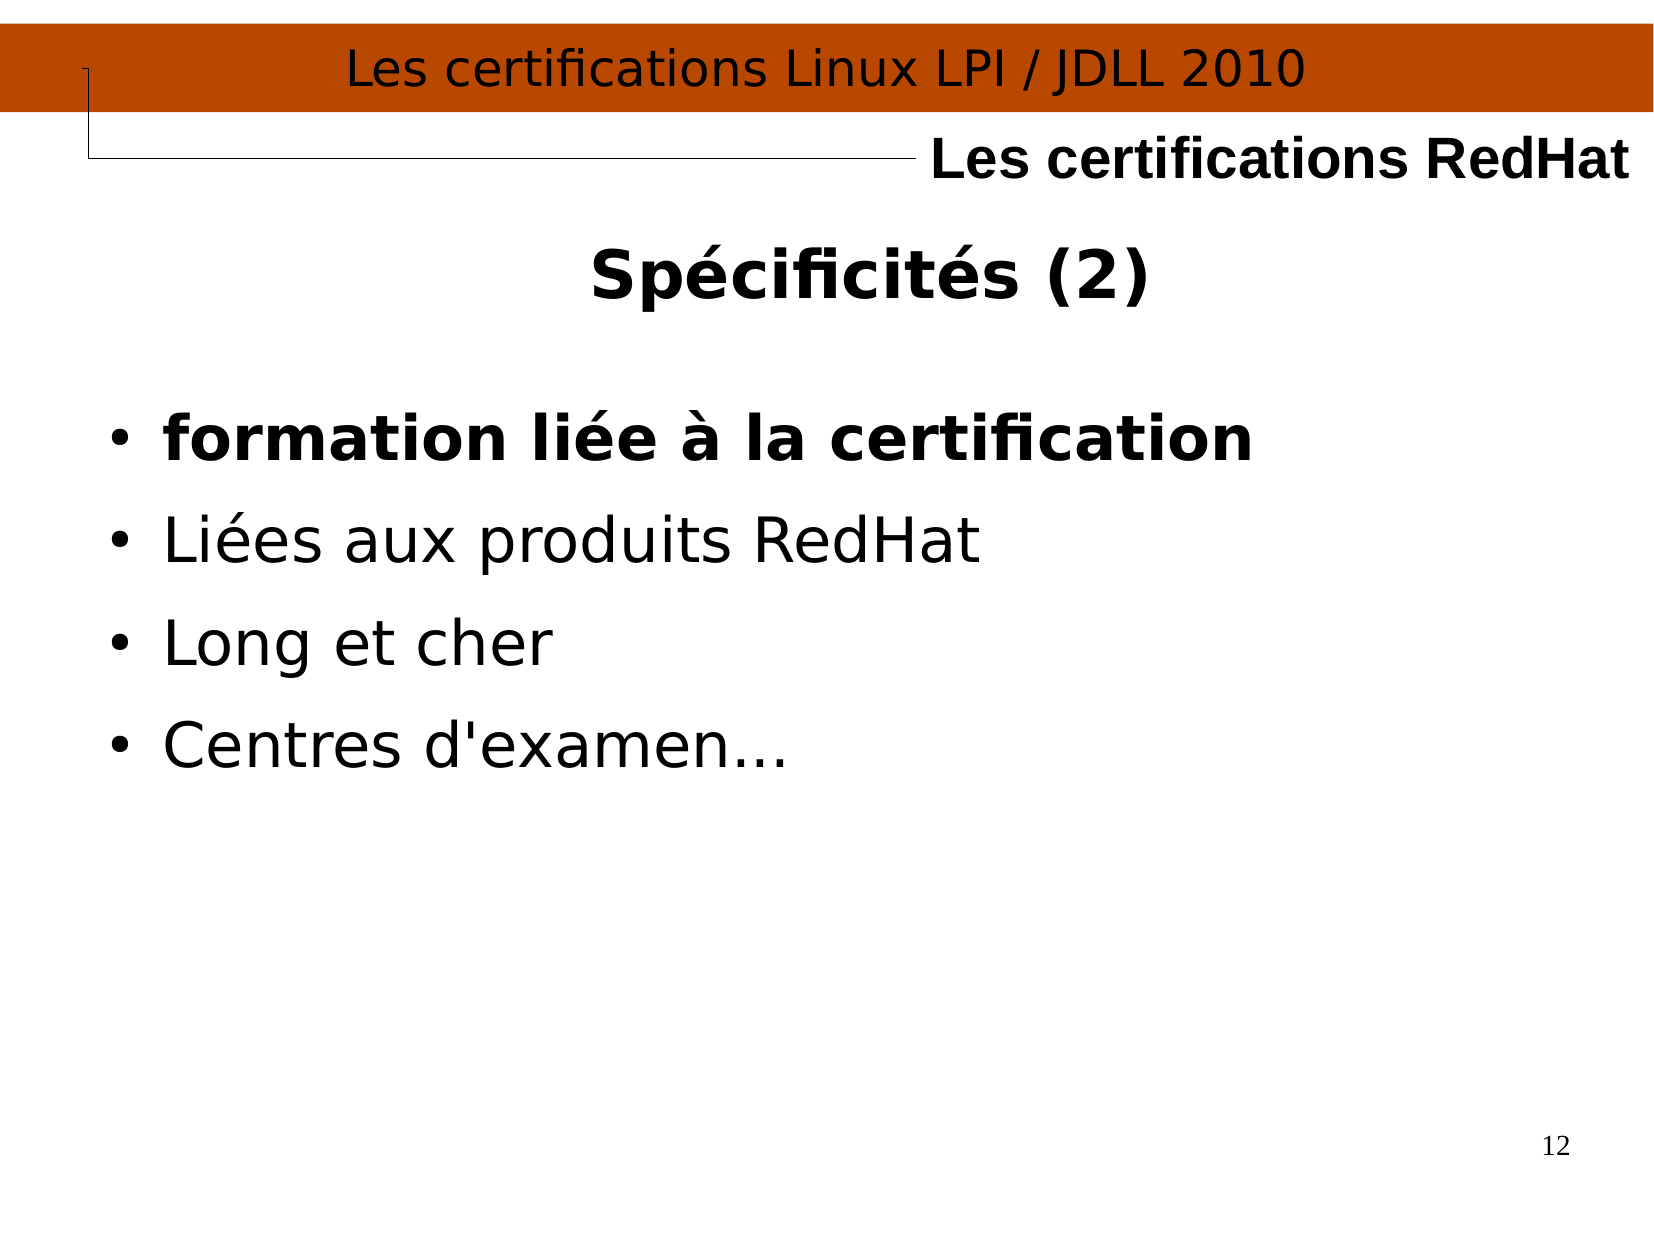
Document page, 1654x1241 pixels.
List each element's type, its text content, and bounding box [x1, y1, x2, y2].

title Les certifications Linux LPI / JDLL 2010 [82, 39, 1571, 99]
text_box Les certifications RedHat [915, 118, 1654, 198]
text_box [0, 23, 1654, 113]
list Spécificités (2) formation liée à la certification Liées aux produits RedHat Long et cher Centres d'examen... [91, 236, 1580, 1047]
